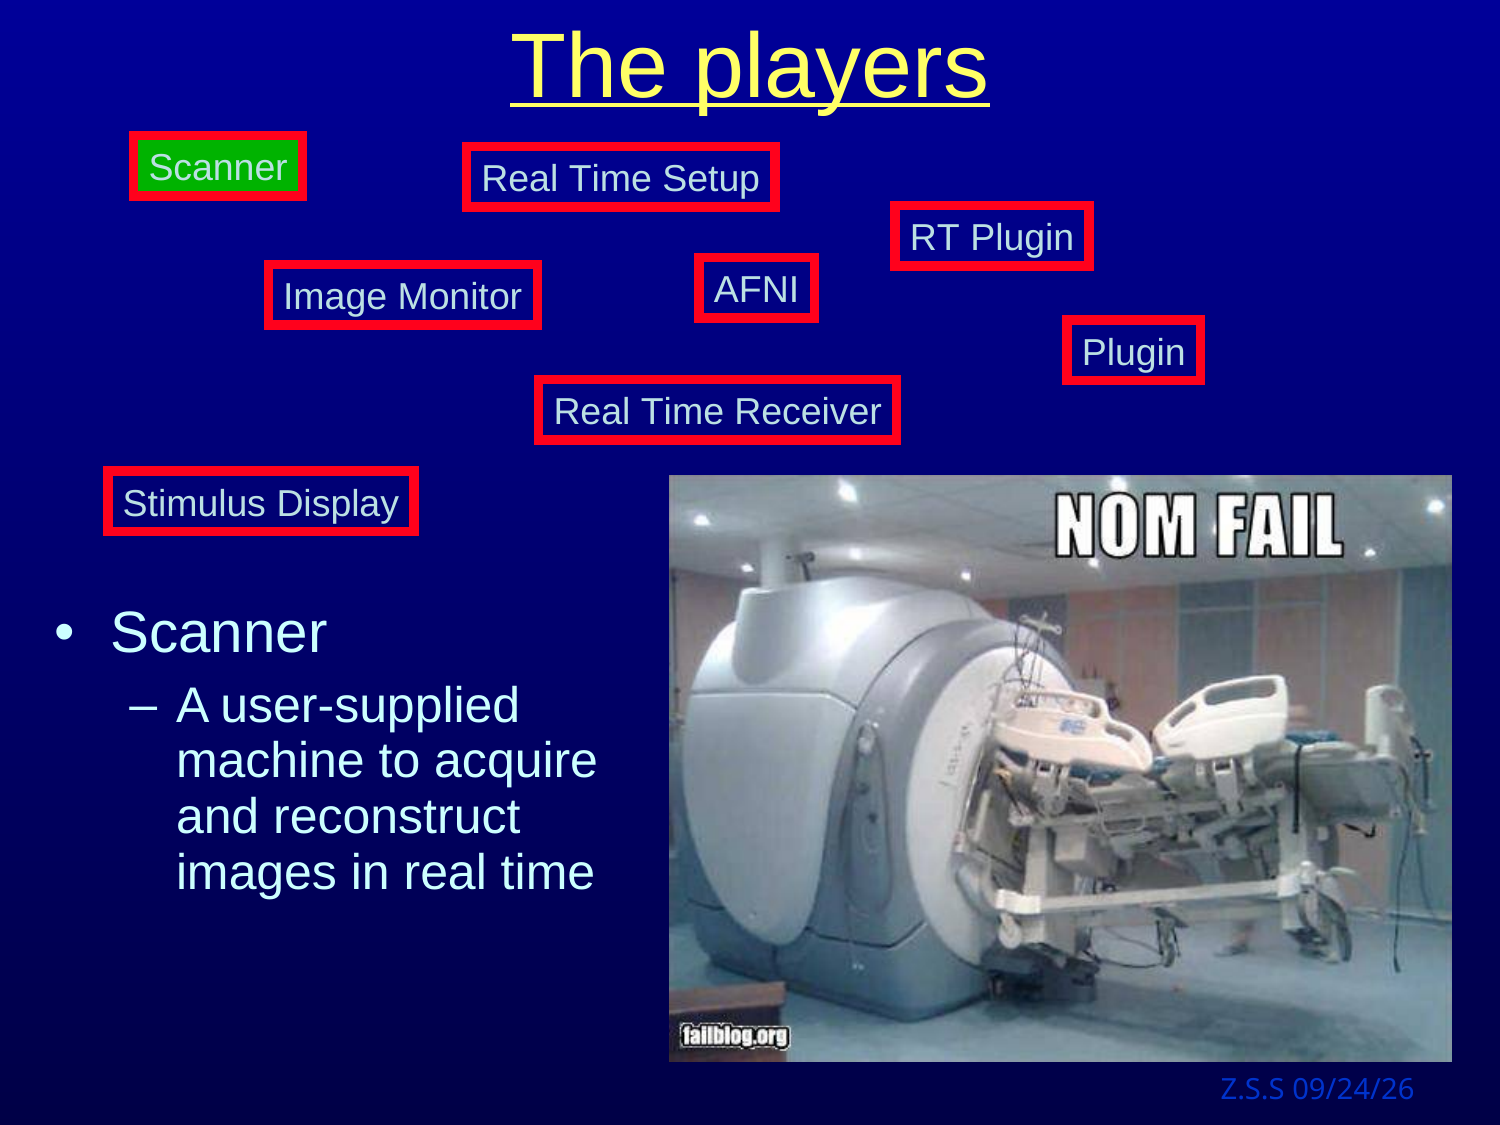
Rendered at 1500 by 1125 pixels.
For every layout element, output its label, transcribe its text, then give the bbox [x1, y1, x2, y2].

text_box AFNI [699, 257, 815, 319]
title The players [75, 0, 1426, 160]
text_box Scanner [133, 135, 303, 196]
list Scanner A user-supplied machine to acquire and reconstruct images in real time [39, 591, 669, 1030]
text_box Real Time Setup [466, 146, 776, 208]
text_box Image Monitor [268, 264, 538, 325]
picture [669, 475, 1452, 1062]
text_box Plugin [1067, 320, 1201, 381]
text_box Stimulus Display [107, 471, 415, 532]
text_box Real Time Receiver [538, 379, 897, 440]
text_box RT Plugin [895, 205, 1090, 266]
